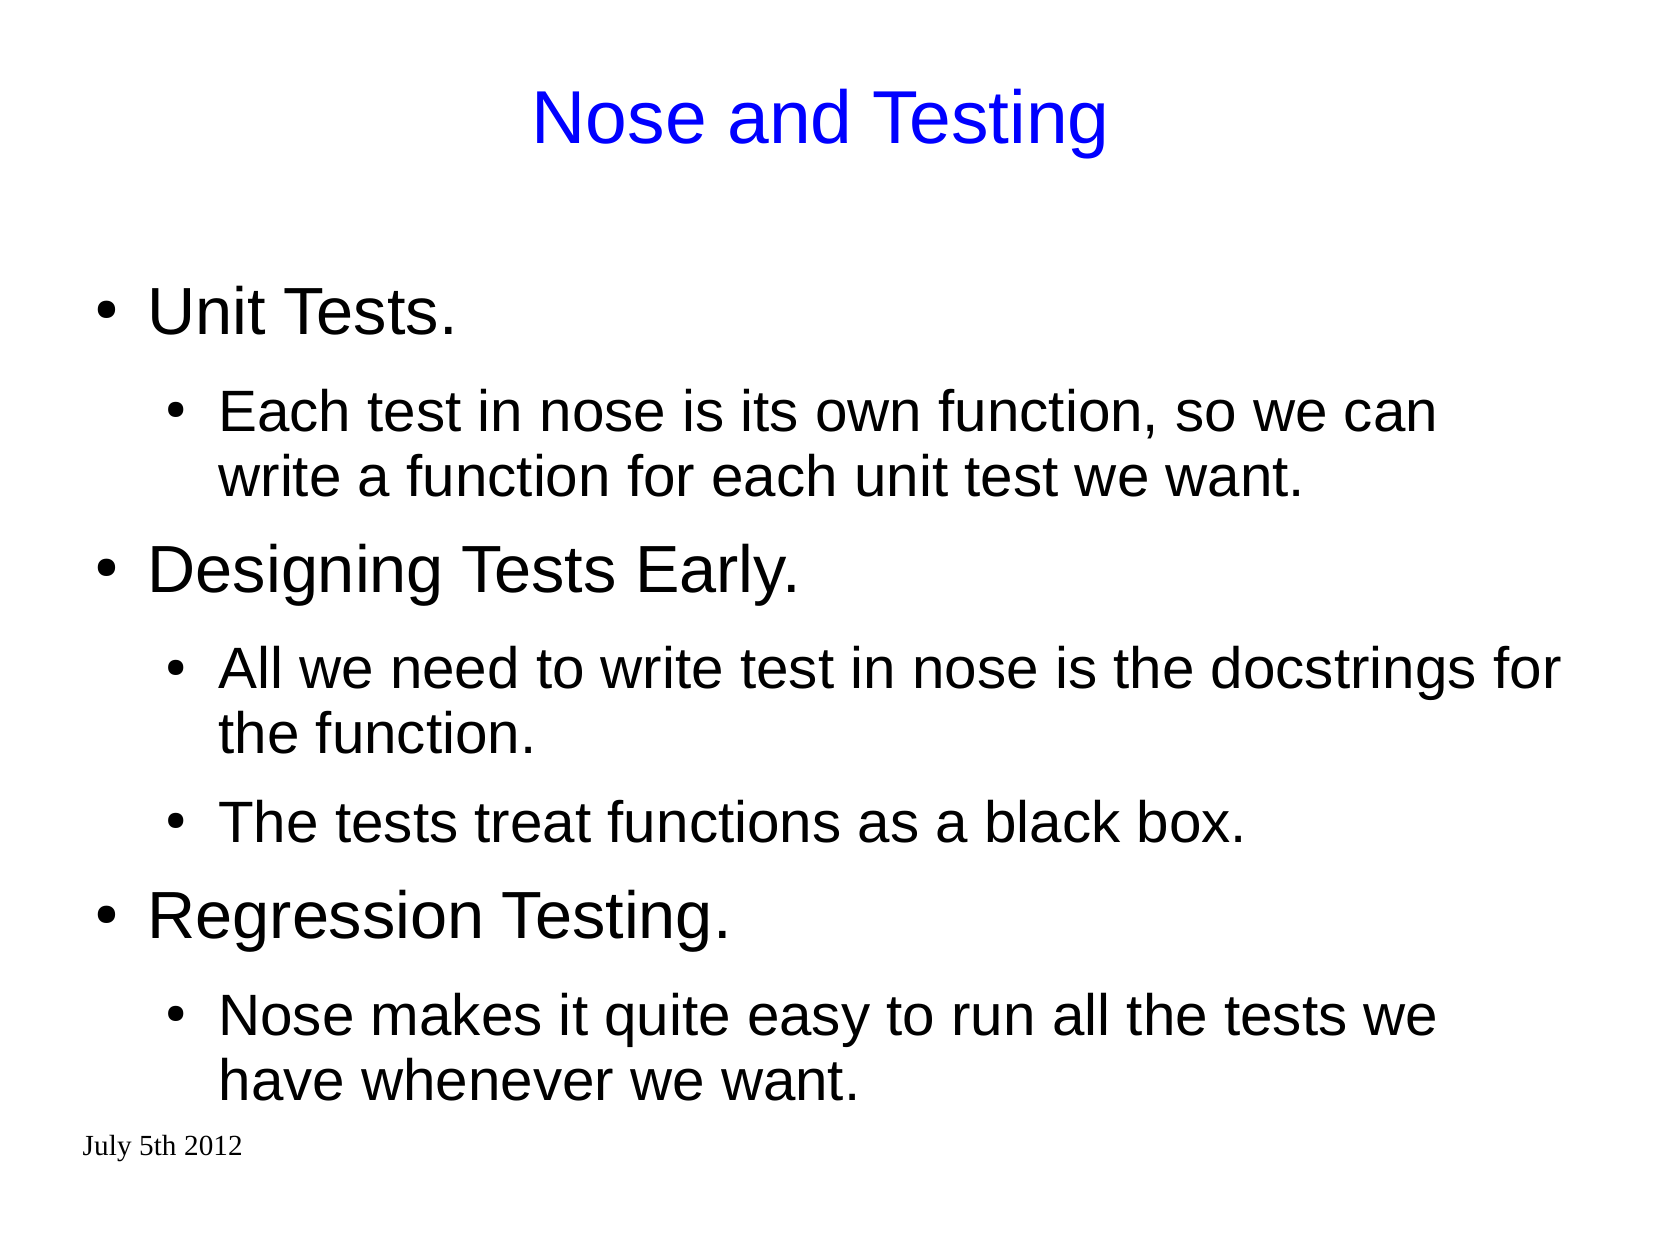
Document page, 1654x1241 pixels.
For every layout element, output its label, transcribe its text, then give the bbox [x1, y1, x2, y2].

title Nose and Testing [76, 58, 1565, 178]
list Unit Tests. Each test in nose is its own function, so we can write a function for each unit test we want. Designing Tests Early. All we need to write test in nose is the docstrings for the function. The tests treat functions as a black box. Regression Testing. Nose makes it quite easy to run all the tests we have whenever we want. [76, 274, 1566, 1113]
